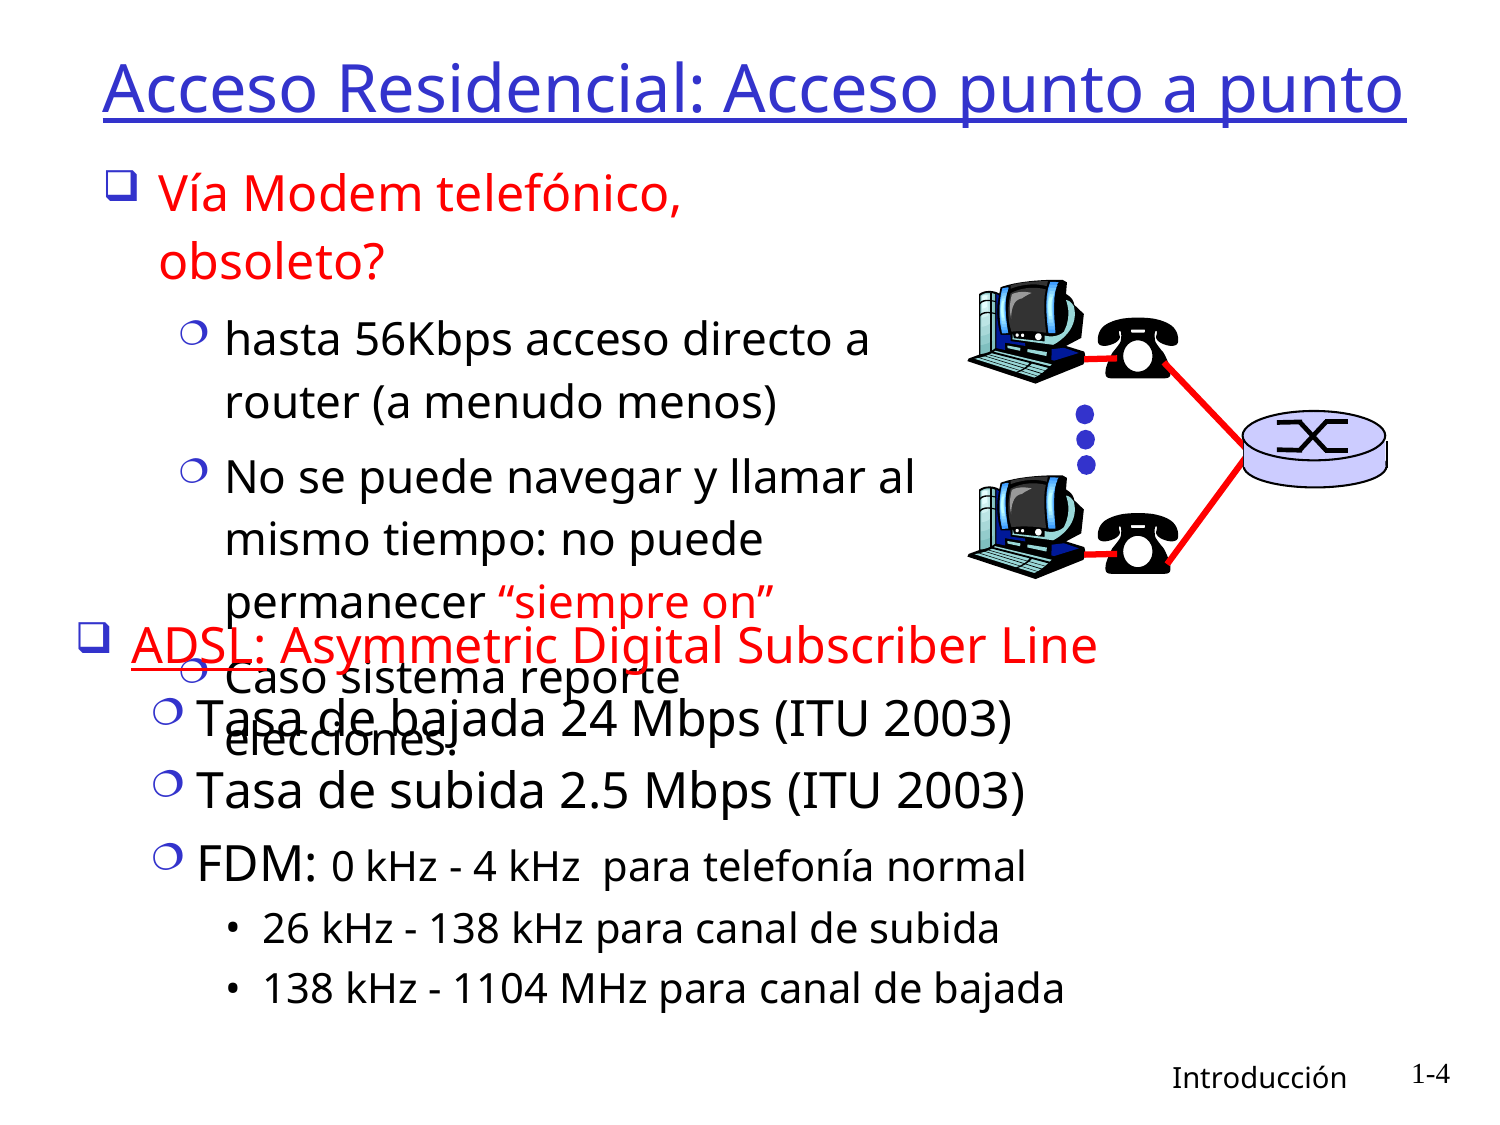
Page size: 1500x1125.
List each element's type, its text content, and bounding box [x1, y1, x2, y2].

list ADSL: Asymmetric Digital Subscriber Line Tasa de bajada 24 Mbps (ITU 2003) Tasa de subida 2.5 Mbps (ITU 2003) FDM: 0 kHz - 4 kHz para telefonía normal 26 kHz - 138 kHz para canal de subida 138 kHz - 1104 MHz para canal de bajada [75, 613, 1426, 1064]
title Acceso Residencial: Acceso punto a punto [87, 23, 1463, 150]
list Vía Modem telefónico, obsoleto? hasta 56Kbps acceso directo a router (a menudo menos) No se puede navegar y llamar al mismo tiempo: no puede permanecer “siempre on” Caso sistema reporte elecciones. [87, 149, 938, 599]
picture [1097, 513, 1179, 574]
text_box [1077, 455, 1096, 475]
picture [1097, 317, 1179, 379]
picture [967, 474, 1088, 580]
text_box [1076, 429, 1095, 450]
text_box [1242, 410, 1387, 488]
picture [967, 278, 1088, 384]
text_box [1075, 404, 1095, 425]
